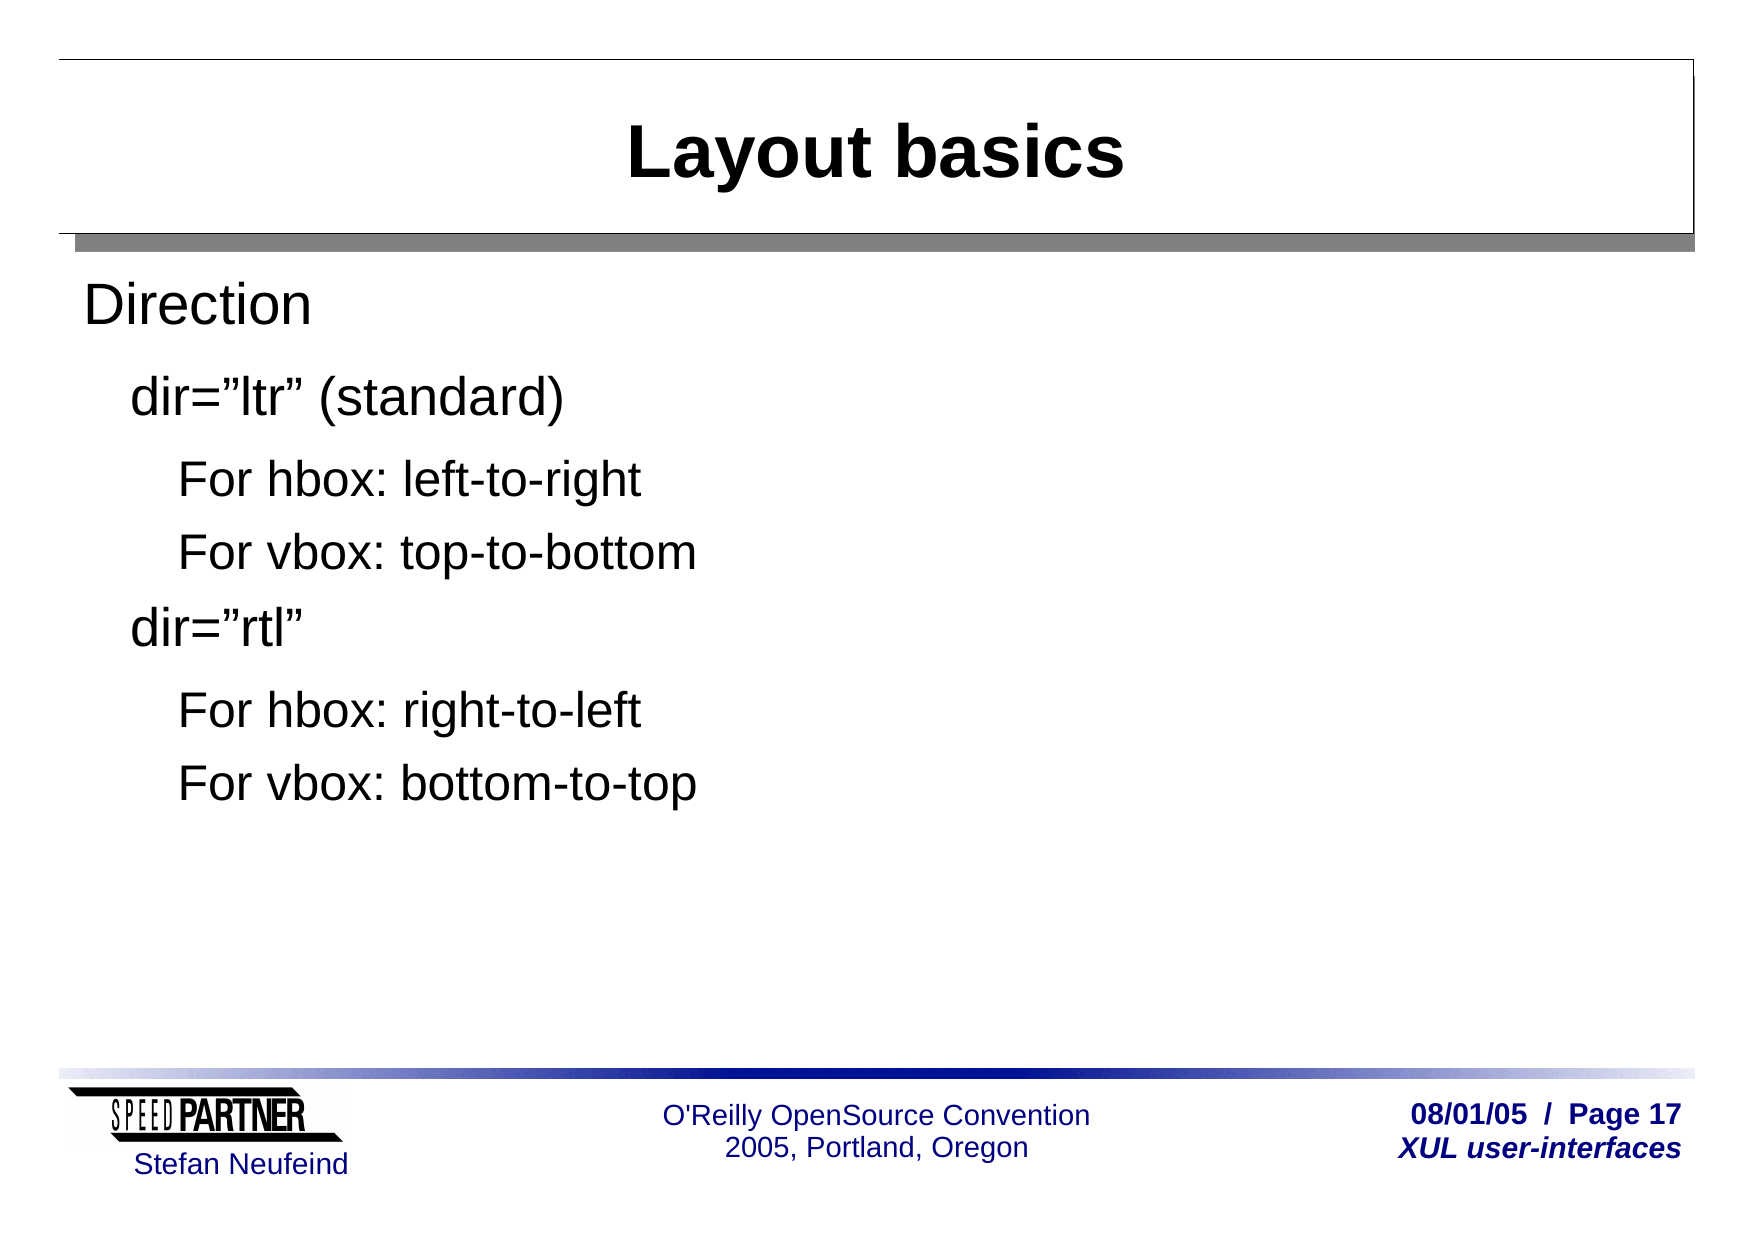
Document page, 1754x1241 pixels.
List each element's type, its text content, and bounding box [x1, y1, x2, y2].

picture [59, 1068, 1695, 1079]
title Layout basics [59, 59, 1695, 244]
picture [64, 1082, 348, 1146]
list Direction dir=”ltr” (standard) For hbox: left-to-right For vbox: top-to-bottom dir=”rtl” For hbox: right-to-left For vbox: bottom-to-top [71, 272, 1695, 812]
